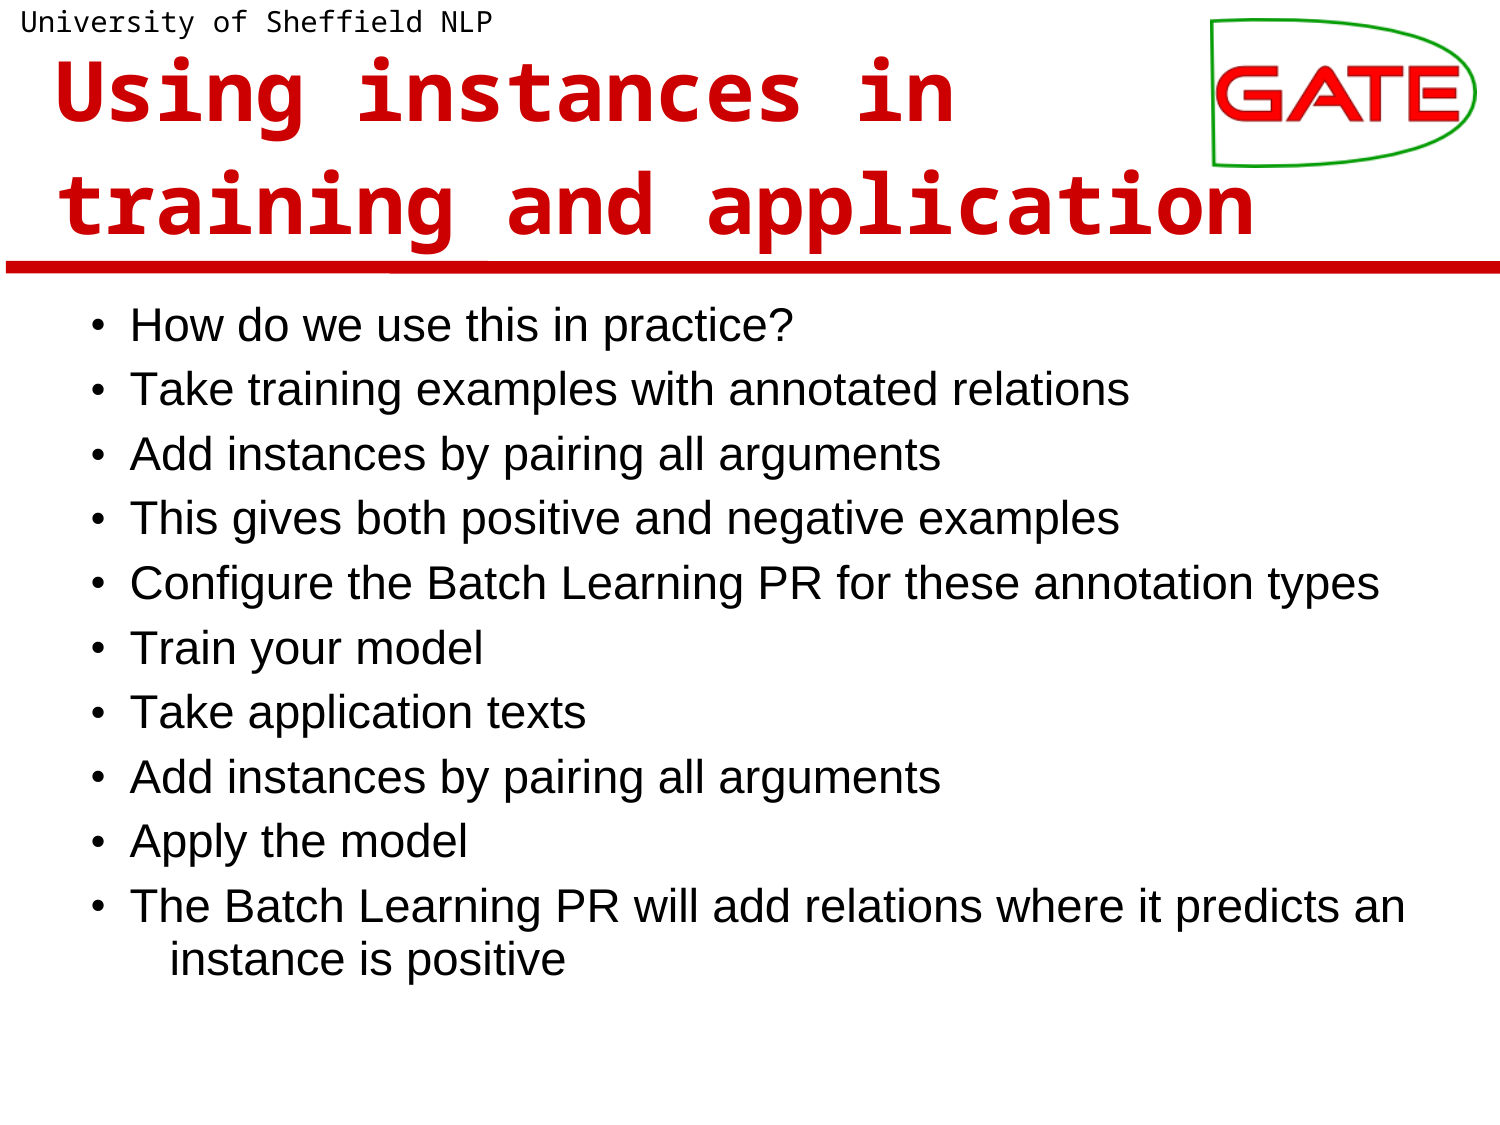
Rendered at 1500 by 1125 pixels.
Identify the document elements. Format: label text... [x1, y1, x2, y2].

title Using instances in training and application [41, 37, 1337, 254]
picture [1210, 18, 1477, 168]
list How do we use this in practice? Take training examples with annotated relations Add instances by pairing all arguments This gives both positive and negative examples Configure the Batch Learning PR for these annotation types Train your model Take application texts Add instances by pairing all arguments Apply the model The Batch Learning PR will add relations where it predicts an instance is positive [74, 290, 1425, 1034]
